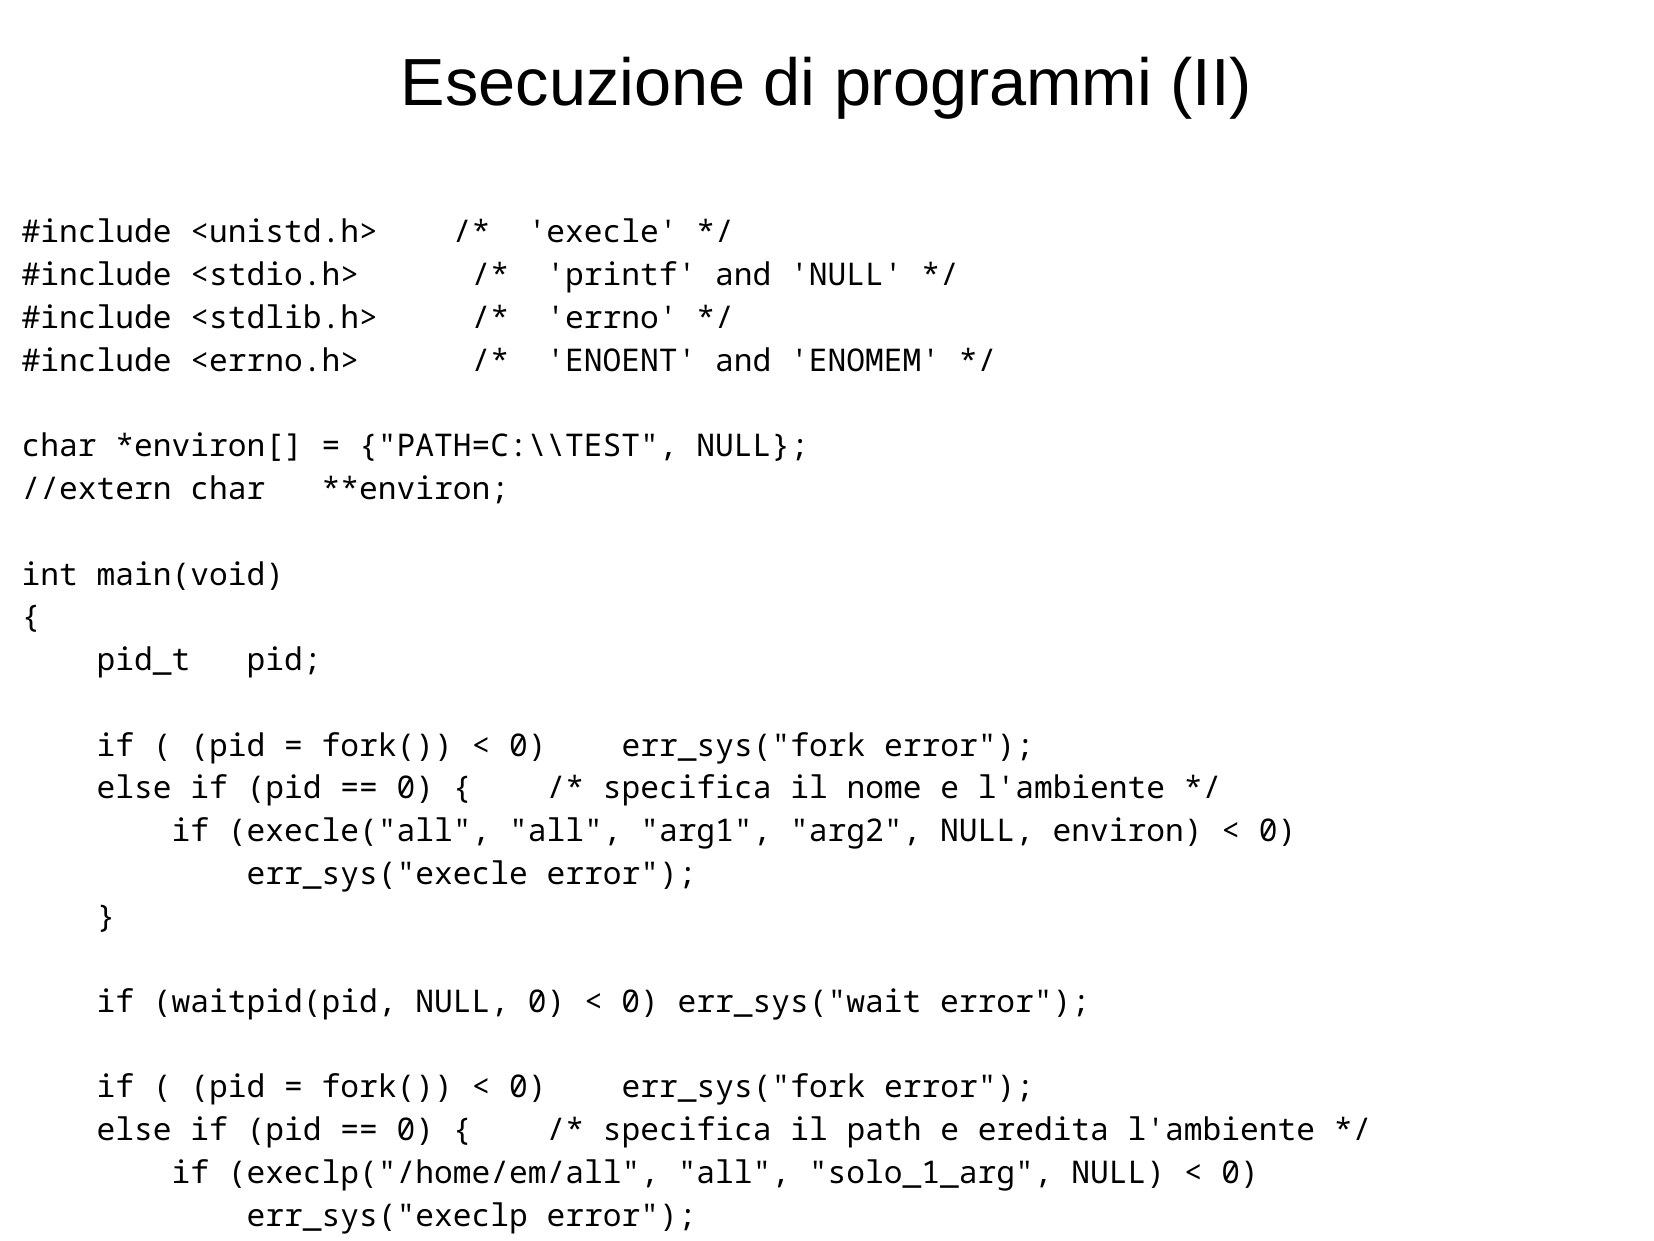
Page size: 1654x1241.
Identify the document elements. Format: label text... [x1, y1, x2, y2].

text_box #include <unistd.h> /* 'execle' */ #include <stdio.h> /* 'printf' and 'NULL' */ #include <stdlib.h> /* 'errno' */ #include <errno.h> /* 'ENOENT' and 'ENOMEM' */ char *environ[] = {"PATH=C:\\TEST", NULL}; //extern char **environ; int main(void) { pid_t pid; if ( (pid = fork()) < 0) err_sys("fork error"); else if (pid == 0) { /* specifica il nome e l'ambiente */ if (execle("all", "all", "arg1", "arg2", NULL, environ) < 0) err_sys("execle error"); } if (waitpid(pid, NULL, 0) < 0) err_sys("wait error"); if ( (pid = fork()) < 0) err_sys("fork error"); else if (pid == 0) { /* specifica il path e eredita l'ambiente */ if (execlp("/home/em/all", "all", "solo_1_arg", NULL) < 0) err_sys("execlp error"); } exit(0); } [6, 202, 1654, 1239]
title Esecuzione di programmi (II) [82, 0, 1571, 186]
